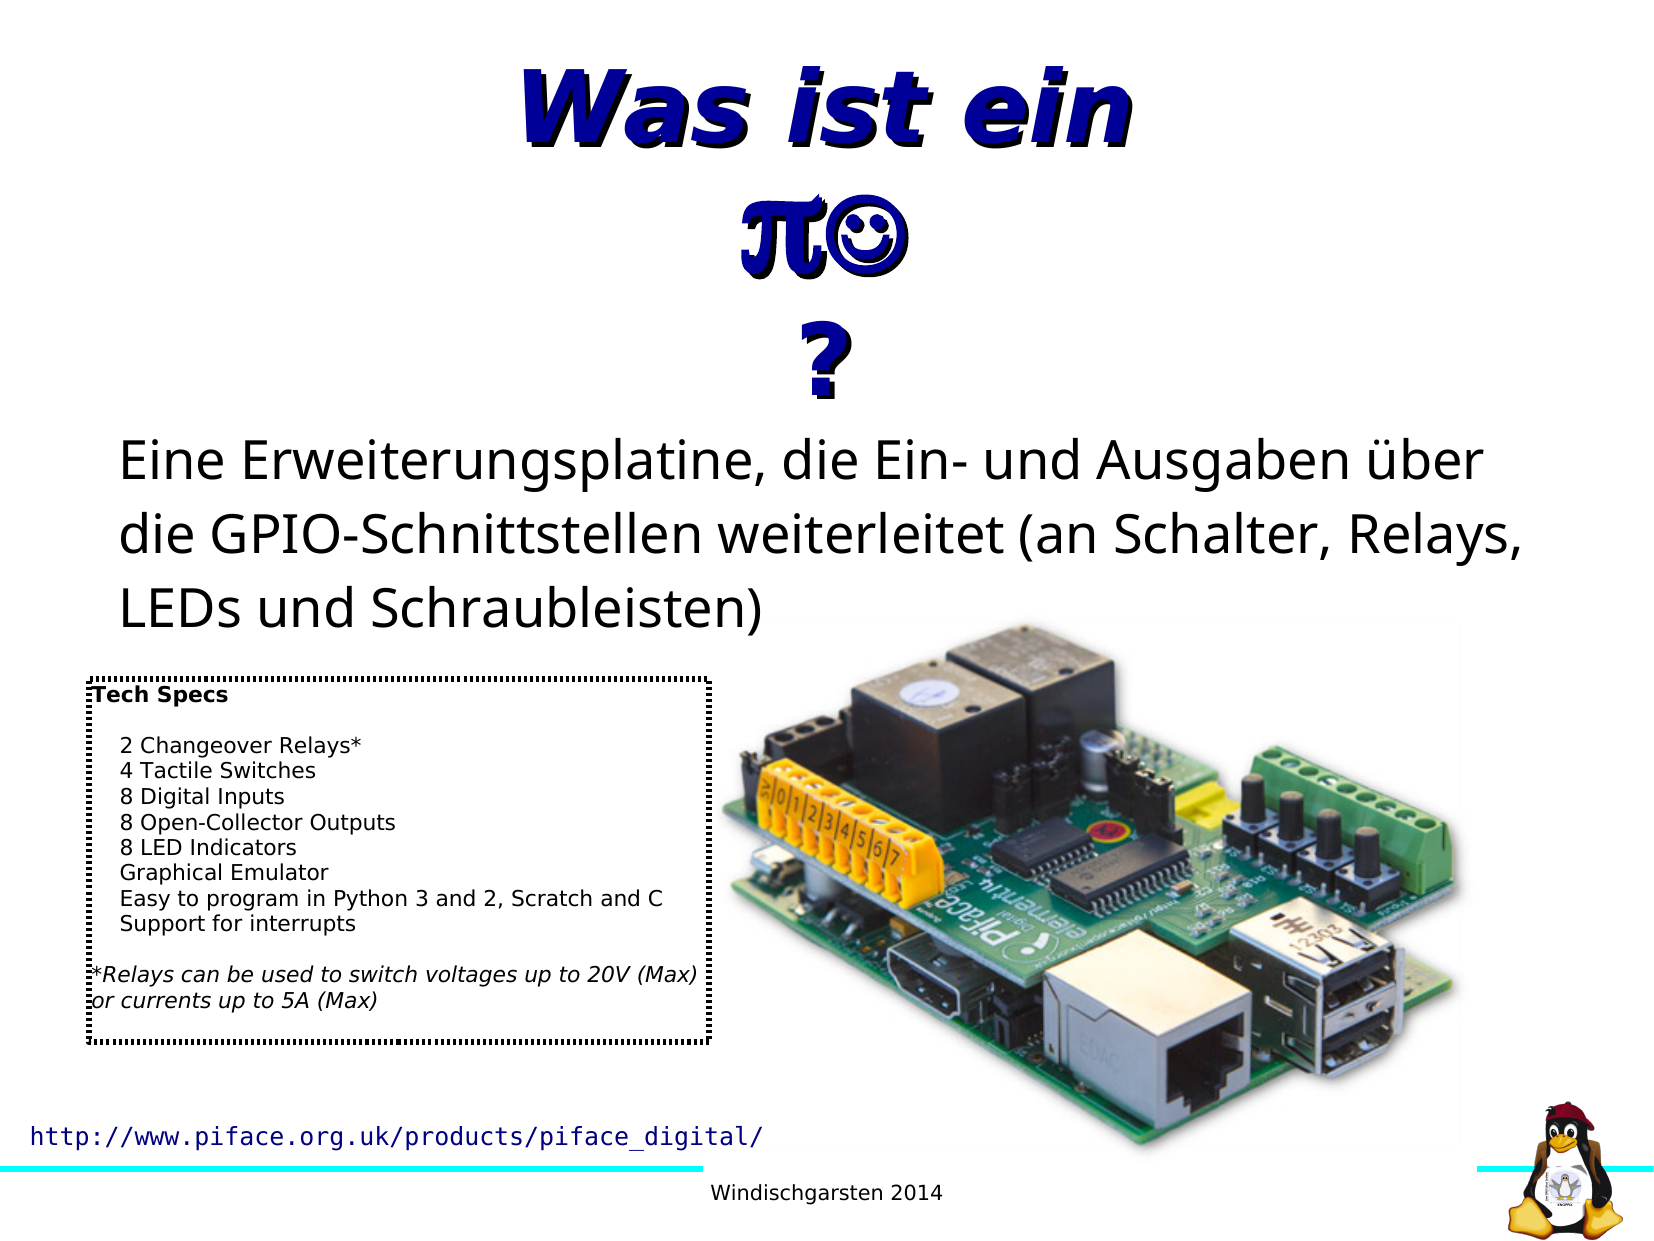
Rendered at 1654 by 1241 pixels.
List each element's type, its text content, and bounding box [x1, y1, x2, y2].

list Eine Erweiterungsplatine, die Ein- und Ausgaben über die GPIO-Schnittstellen weiterleitet (an Schalter, Relays, LEDs und Schraubleisten) [118, 421, 1558, 621]
text_box Tech Specs 2 Changeover Relays* 4 Tactile Switches 8 Digital Inputs 8 Open-Collector Outputs 8 LED Indicators Graphical Emulator Easy to program in Python 3 and 2, Scratch and C Support for interrupts *Relays can be used to switch voltages up to 20V (Max) or currents up to 5A (Max) [88, 679, 709, 1043]
title Was ist ein π☺ ? [118, 25, 1531, 421]
text_box http://www.piface.org.uk/products/piface_digital/ [29, 1122, 768, 1152]
picture [1505, 1100, 1625, 1241]
picture [703, 621, 1477, 1182]
